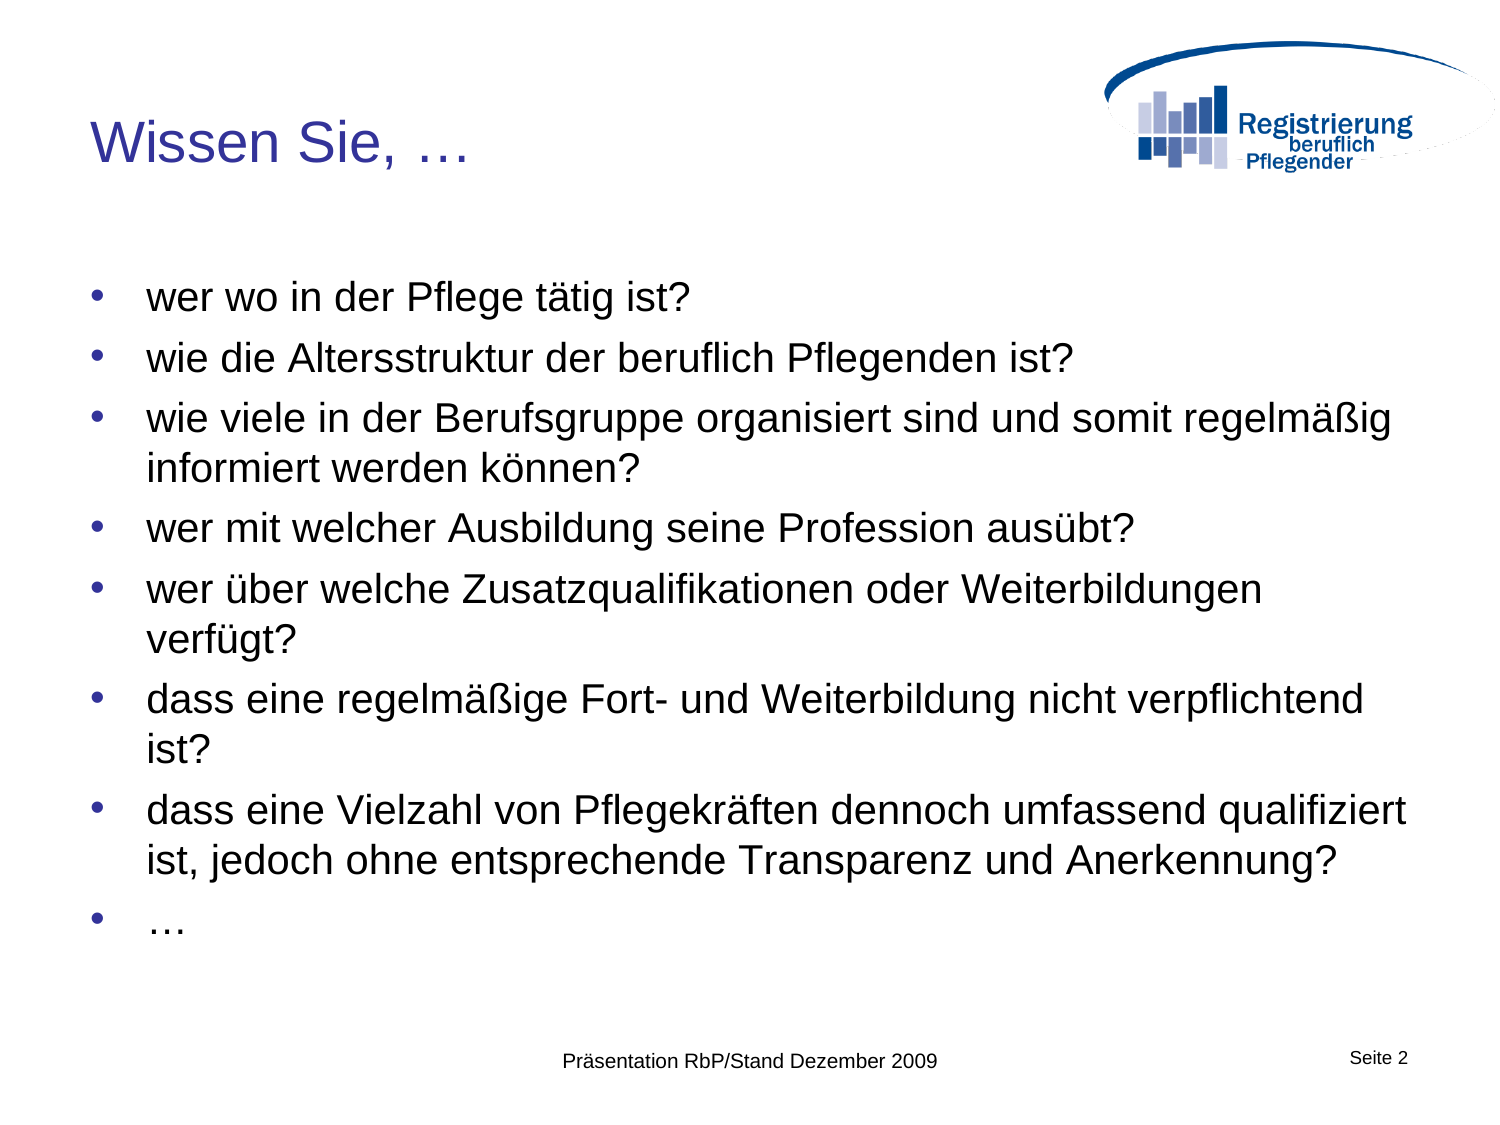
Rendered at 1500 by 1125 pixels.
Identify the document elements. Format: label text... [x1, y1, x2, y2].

title Wissen Sie, … [75, 45, 1105, 233]
list wer wo in der Pflege tätig ist? wie die Altersstruktur der beruflich Pflegenden ist? wie viele in der Berufsgruppe organisiert sind und somit regelmäßig informiert werden können? wer mit welcher Ausbildung seine Profession ausübt? wer über welche Zusatzqualifikationen oder Weiterbildungen verfügt? dass eine regelmäßige Fort- und Weiterbildung nicht verpflichtend ist? dass eine Vielzahl von Pflegekräften dennoch umfassend qualifiziert ist, jedoch ohne entsprechende Transparenz und Anerkennung? … [75, 262, 1426, 1006]
picture [1104, 41, 1495, 173]
